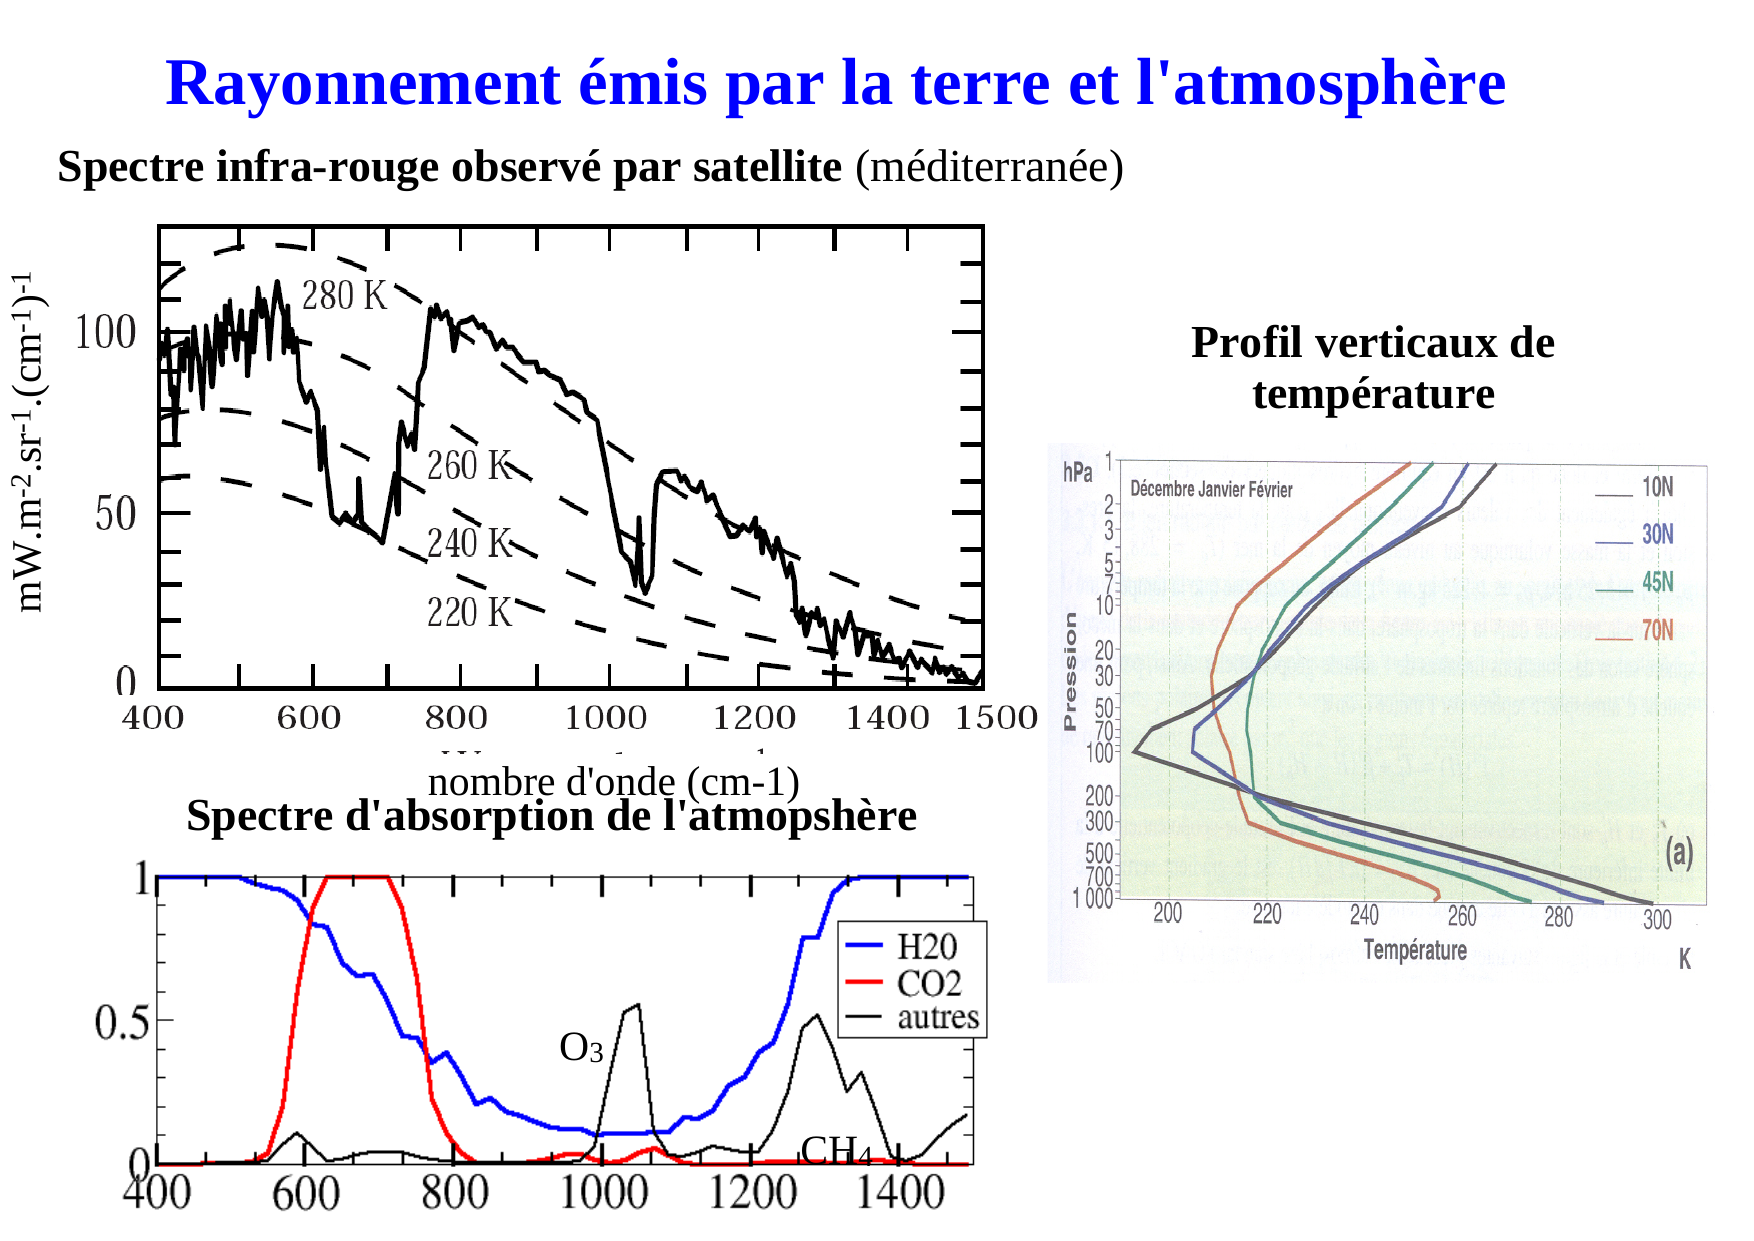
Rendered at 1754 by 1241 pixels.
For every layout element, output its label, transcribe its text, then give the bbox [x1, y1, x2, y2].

text_box Rayonnement émis par la terre et l'atmosphère [66, 3, 1626, 160]
text_box O3 [544, 978, 640, 1061]
text_box nombre d'onde (cm-1) [364, 713, 865, 786]
text_box Spectre d'absorption de l'atmopshère [104, 782, 1001, 867]
picture [69, 218, 1043, 754]
text_box Spectre infra-rouge observé par satellite (méditerranée) [31, 132, 1152, 217]
text_box mW.m-2.sr-1.(cm-1)-1 [0, 173, 69, 711]
text_box CH4 [785, 1083, 913, 1165]
text_box Profil verticaux de température [1052, 309, 1696, 462]
picture [1047, 443, 1730, 983]
picture [86, 831, 988, 1237]
